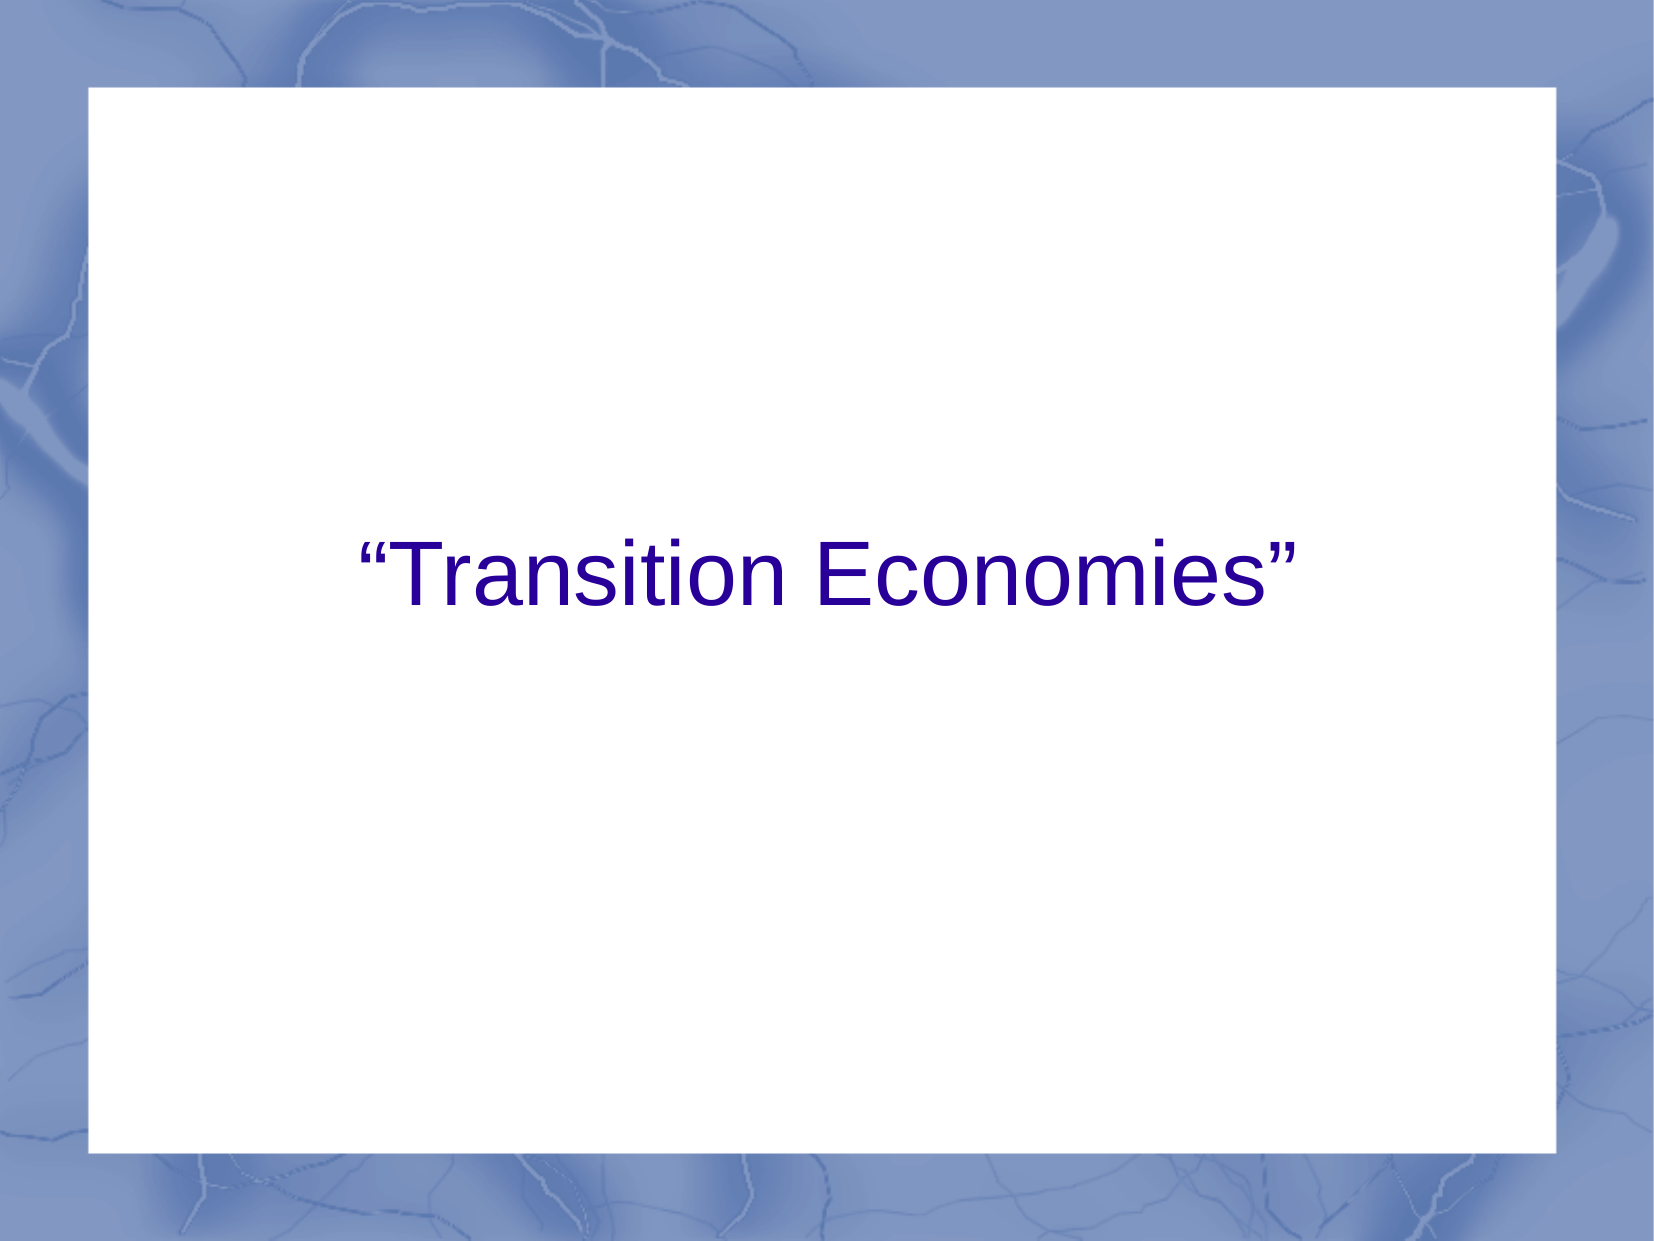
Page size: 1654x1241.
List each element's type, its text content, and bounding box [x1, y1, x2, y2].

title “Transition Economies” [120, 467, 1538, 676]
picture [0, 0, 1654, 1241]
